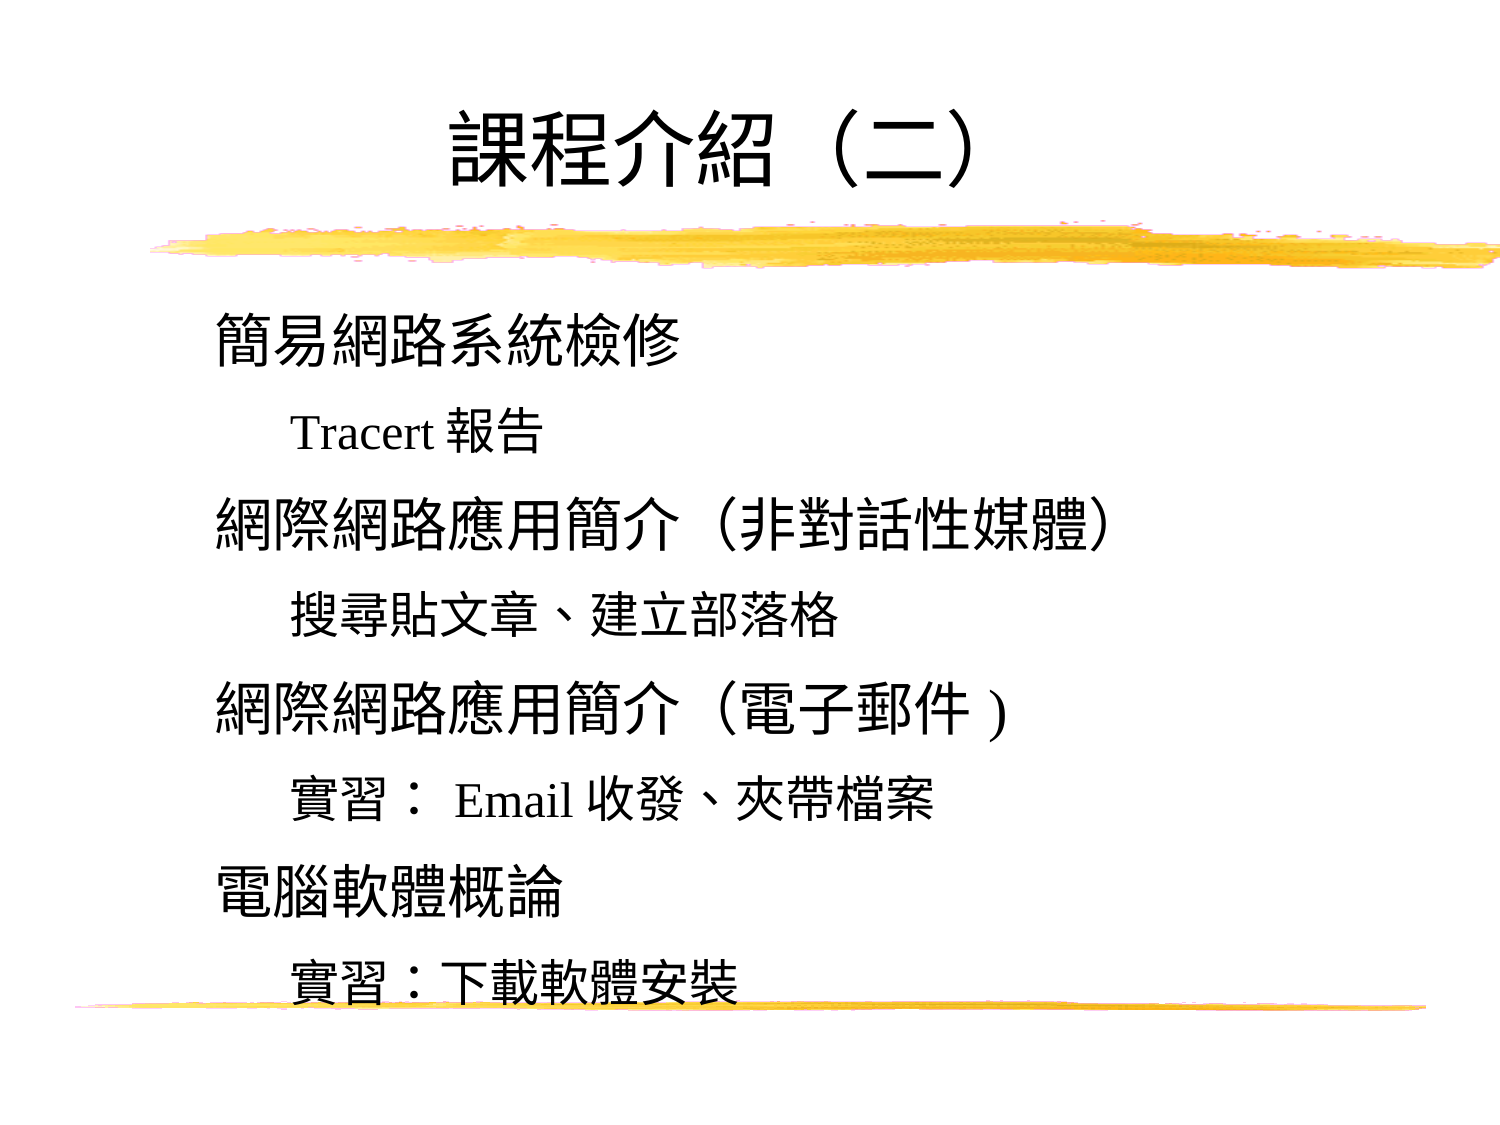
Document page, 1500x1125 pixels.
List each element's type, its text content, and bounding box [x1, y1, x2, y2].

picture [150, 215, 1500, 279]
picture [75, 999, 1426, 1013]
list 簡易網路系統檢修 Tracert報告 網際網路應用簡介（非對話性媒體） 搜尋貼文章、建立部落格 網際網路應用簡介（電子郵件) 實習：Email收發、夾帶檔案 電腦軟體概論 實習：下載軟體安裝 [199, 287, 1413, 996]
title 課程介紹（二） [99, 24, 1375, 213]
